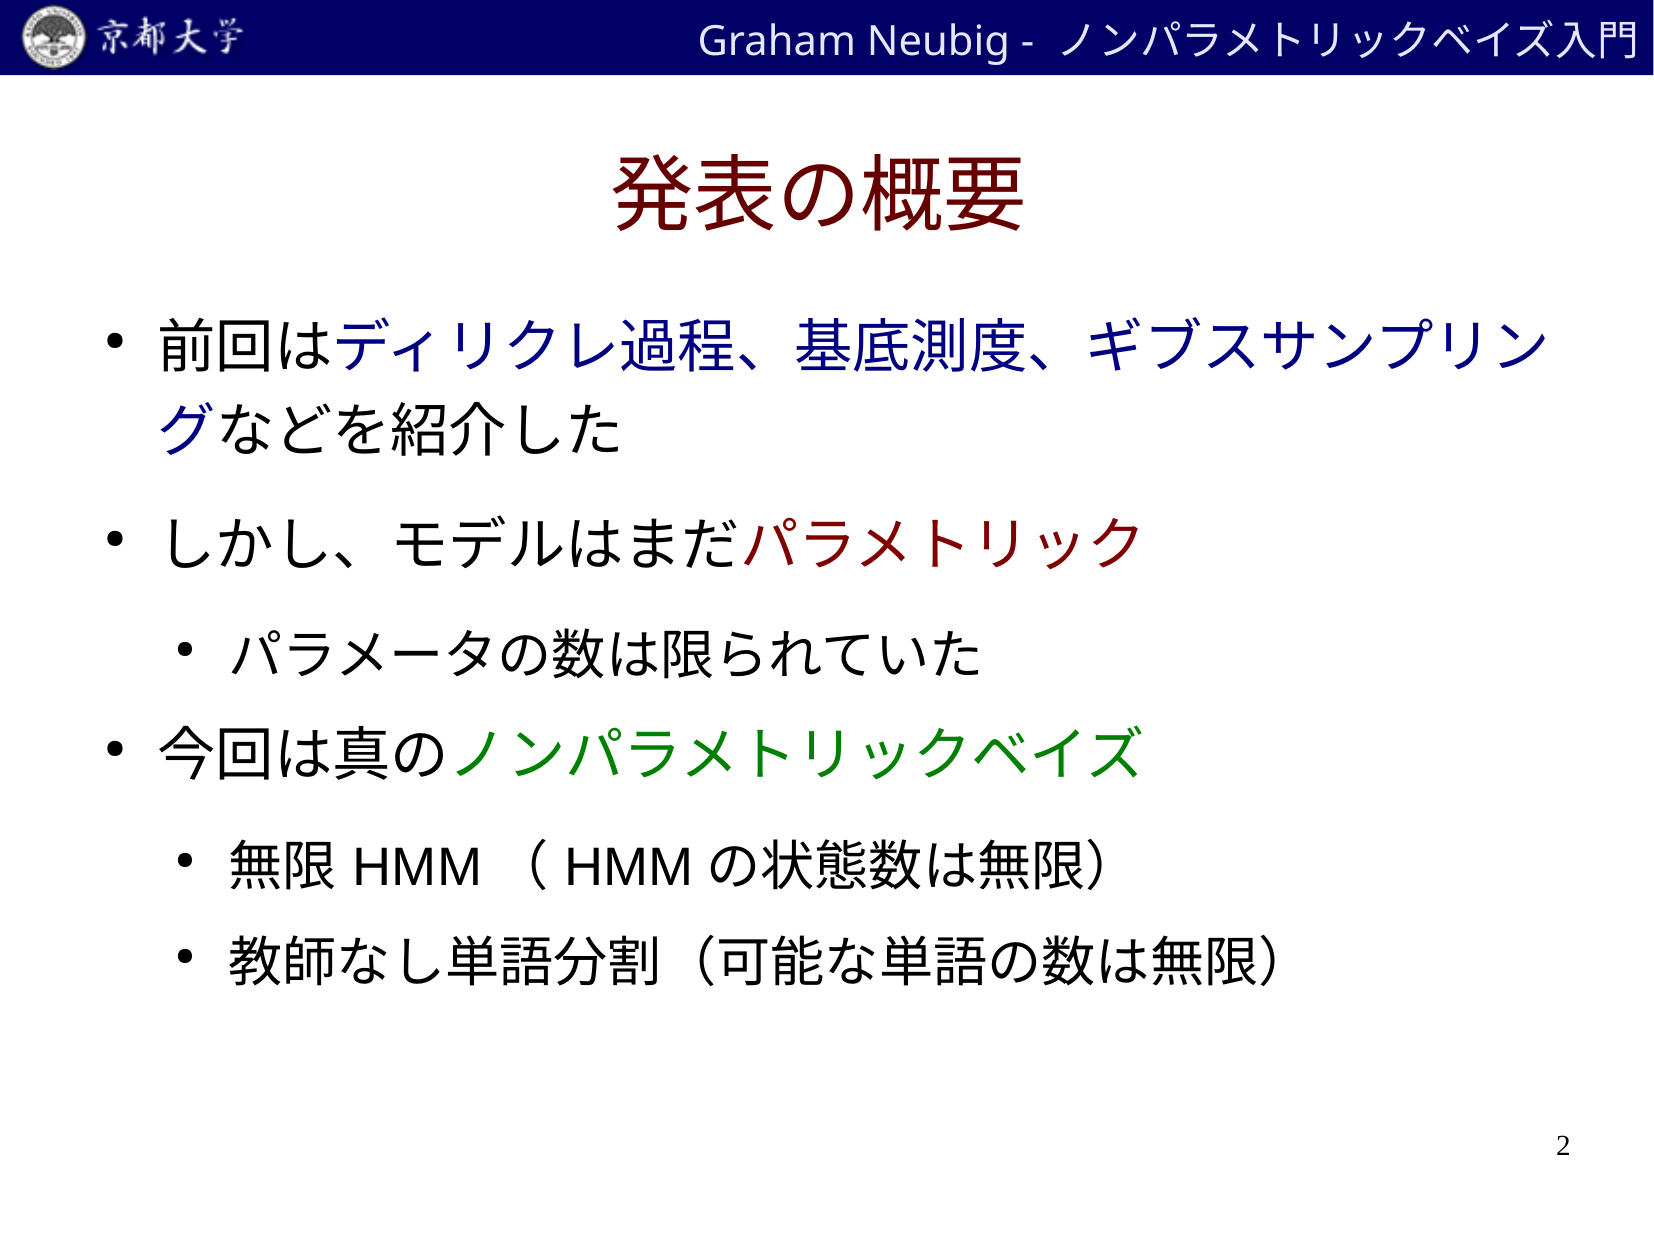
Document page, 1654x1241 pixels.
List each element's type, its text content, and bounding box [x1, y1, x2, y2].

list 前回はディリクレ過程、基底測度、ギブスサンプリングなどを紹介した しかし、モデルはまだパラメトリック パラメータの数は限られていた 今回は真のノンパラメトリックベイズ 無限HMM（HMMの状態数は無限） 教師なし単語分割（可能な単語の数は無限） [86, 300, 1576, 1104]
title 発表の概要 [75, 92, 1564, 285]
picture [0, 0, 247, 70]
